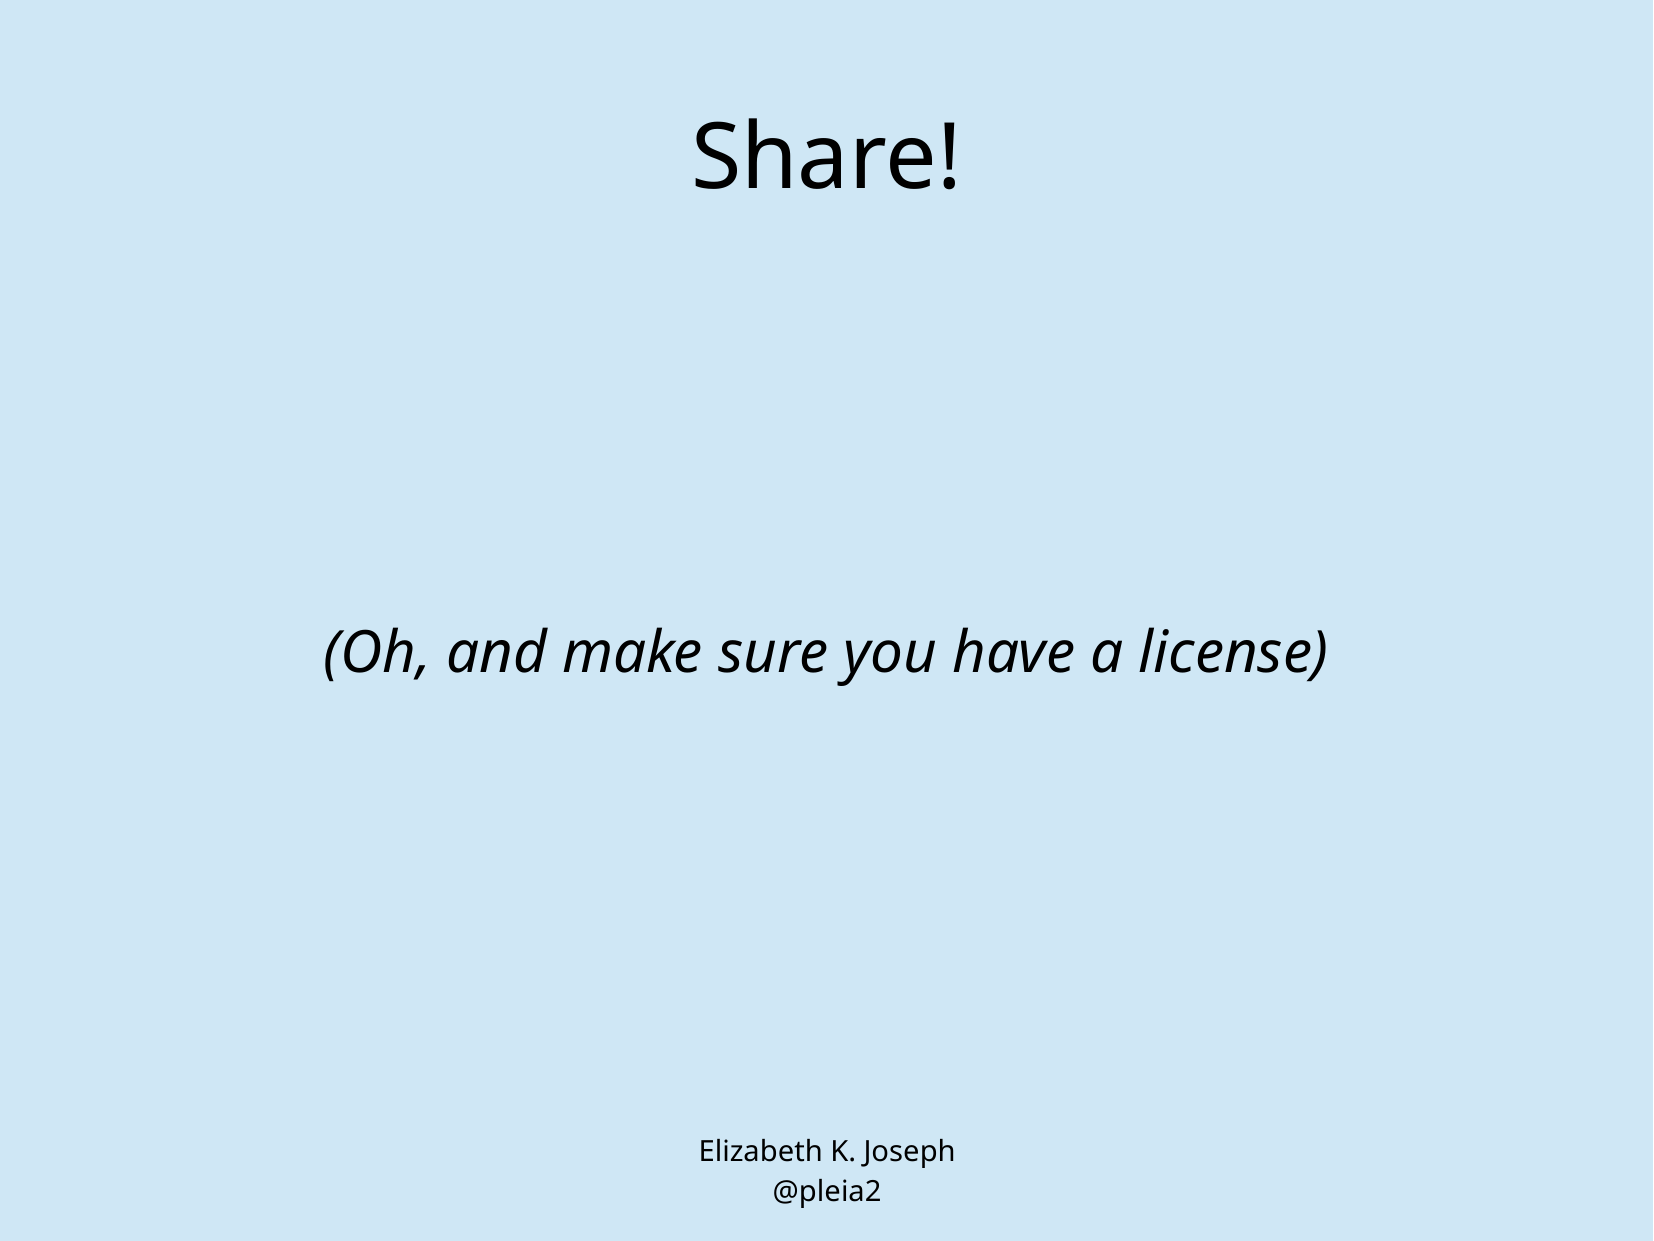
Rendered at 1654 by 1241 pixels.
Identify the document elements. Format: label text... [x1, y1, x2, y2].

title Share! [82, 49, 1571, 257]
subtitle (Oh, and make sure you have a license) [82, 290, 1571, 1010]
